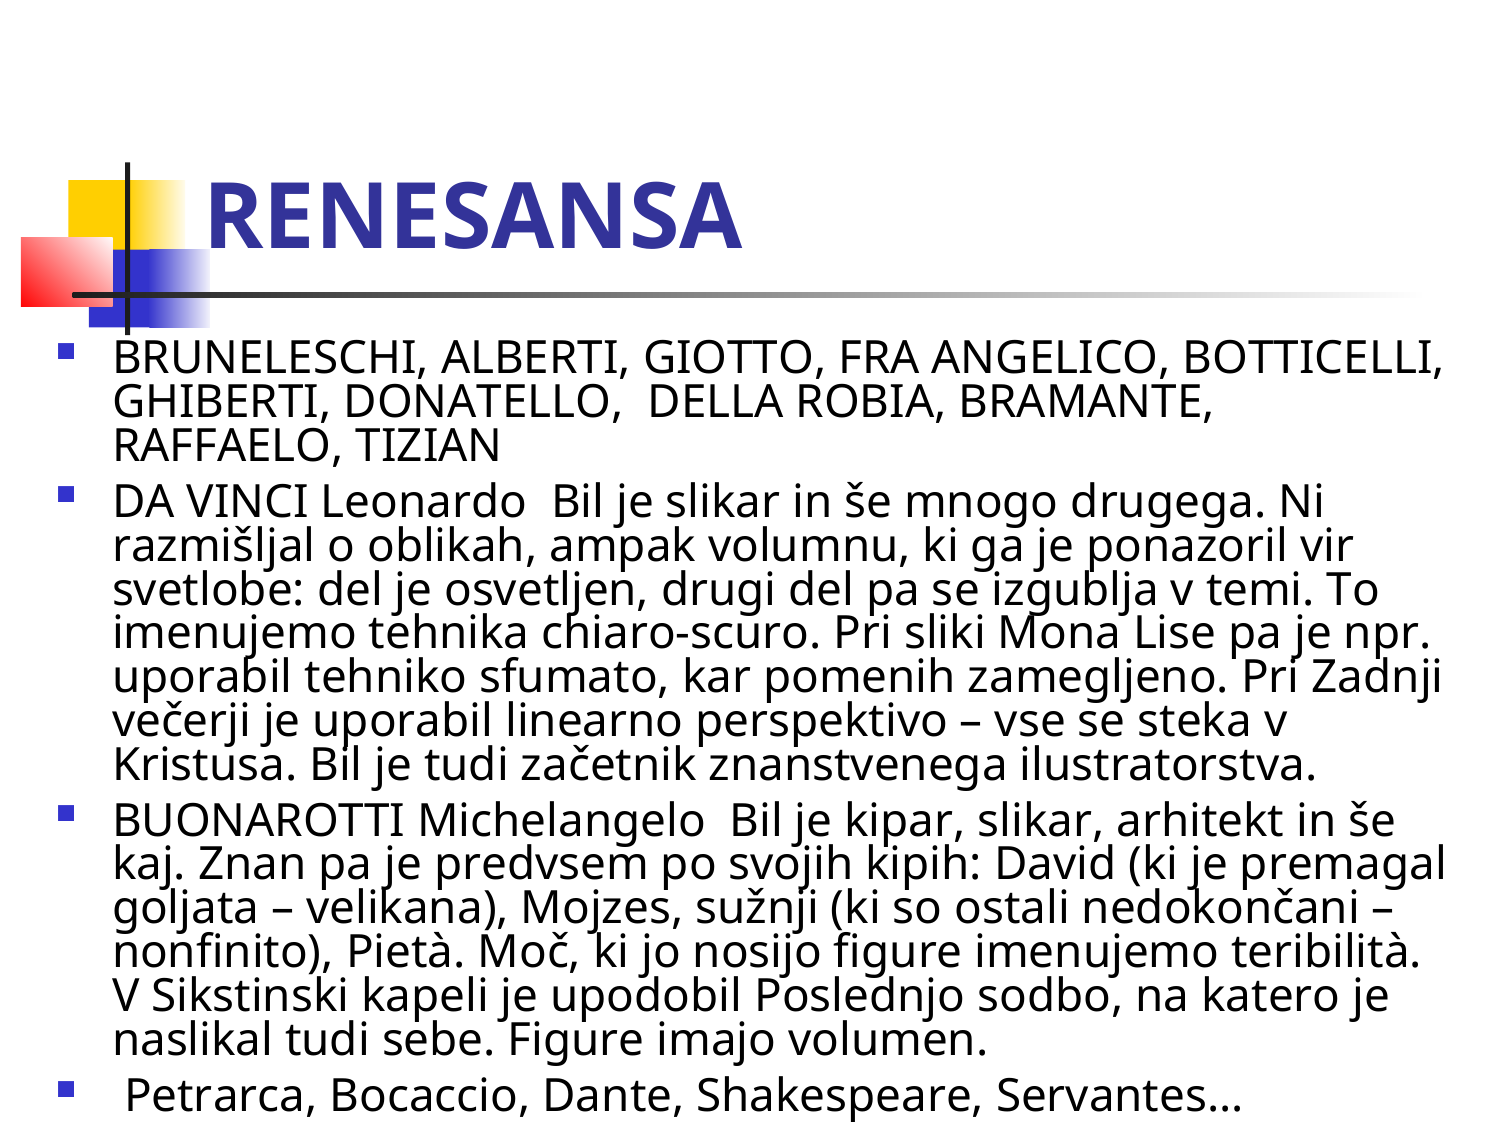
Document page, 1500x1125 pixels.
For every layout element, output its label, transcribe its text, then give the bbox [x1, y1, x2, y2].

list BRUNELESCHI, ALBERTI, GIOTTO, FRA ANGELICO, BOTTICELLI, GHIBERTI, DONATELLO, DELLA ROBIA, BRAMANTE, RAFFAELO, TIZIAN DA VINCI Leonardo Bil je slikar in še mnogo drugega. Ni razmišljal o oblikah, ampak volumnu, ki ga je ponazoril vir svetlobe: del je osvetljen, drugi del pa se izgublja v temi. To imenujemo tehnika chiaro-scuro. Pri sliki Mona Lise pa je npr. uporabil tehniko sfumato, kar pomenih zamegljeno. Pri Zadnji večerji je uporabil linearno perspektivo – vse se steka v Kristusa. Bil je tudi začetnik znanstvenega ilustratorstva. BUONAROTTI Michelangelo Bil je kipar, slikar, arhitekt in še kaj. Znan pa je predvsem po svojih kipih: David (ki je premagal goljata – velikana), Mojzes, sužnji (ki so ostali nedokončani – nonfinito), Pietà. Moč, ki jo nosijo figure imenujemo teribilità. V Sikstinski kapeli je upodobil Poslednjo sodbo, na katero je naslikal tudi sebe. Figure imajo volumen. Petrarca, Bocaccio, Dante, Shakespeare, Servantes… [41, 331, 1469, 1095]
title RENESANSA [188, 35, 1468, 276]
